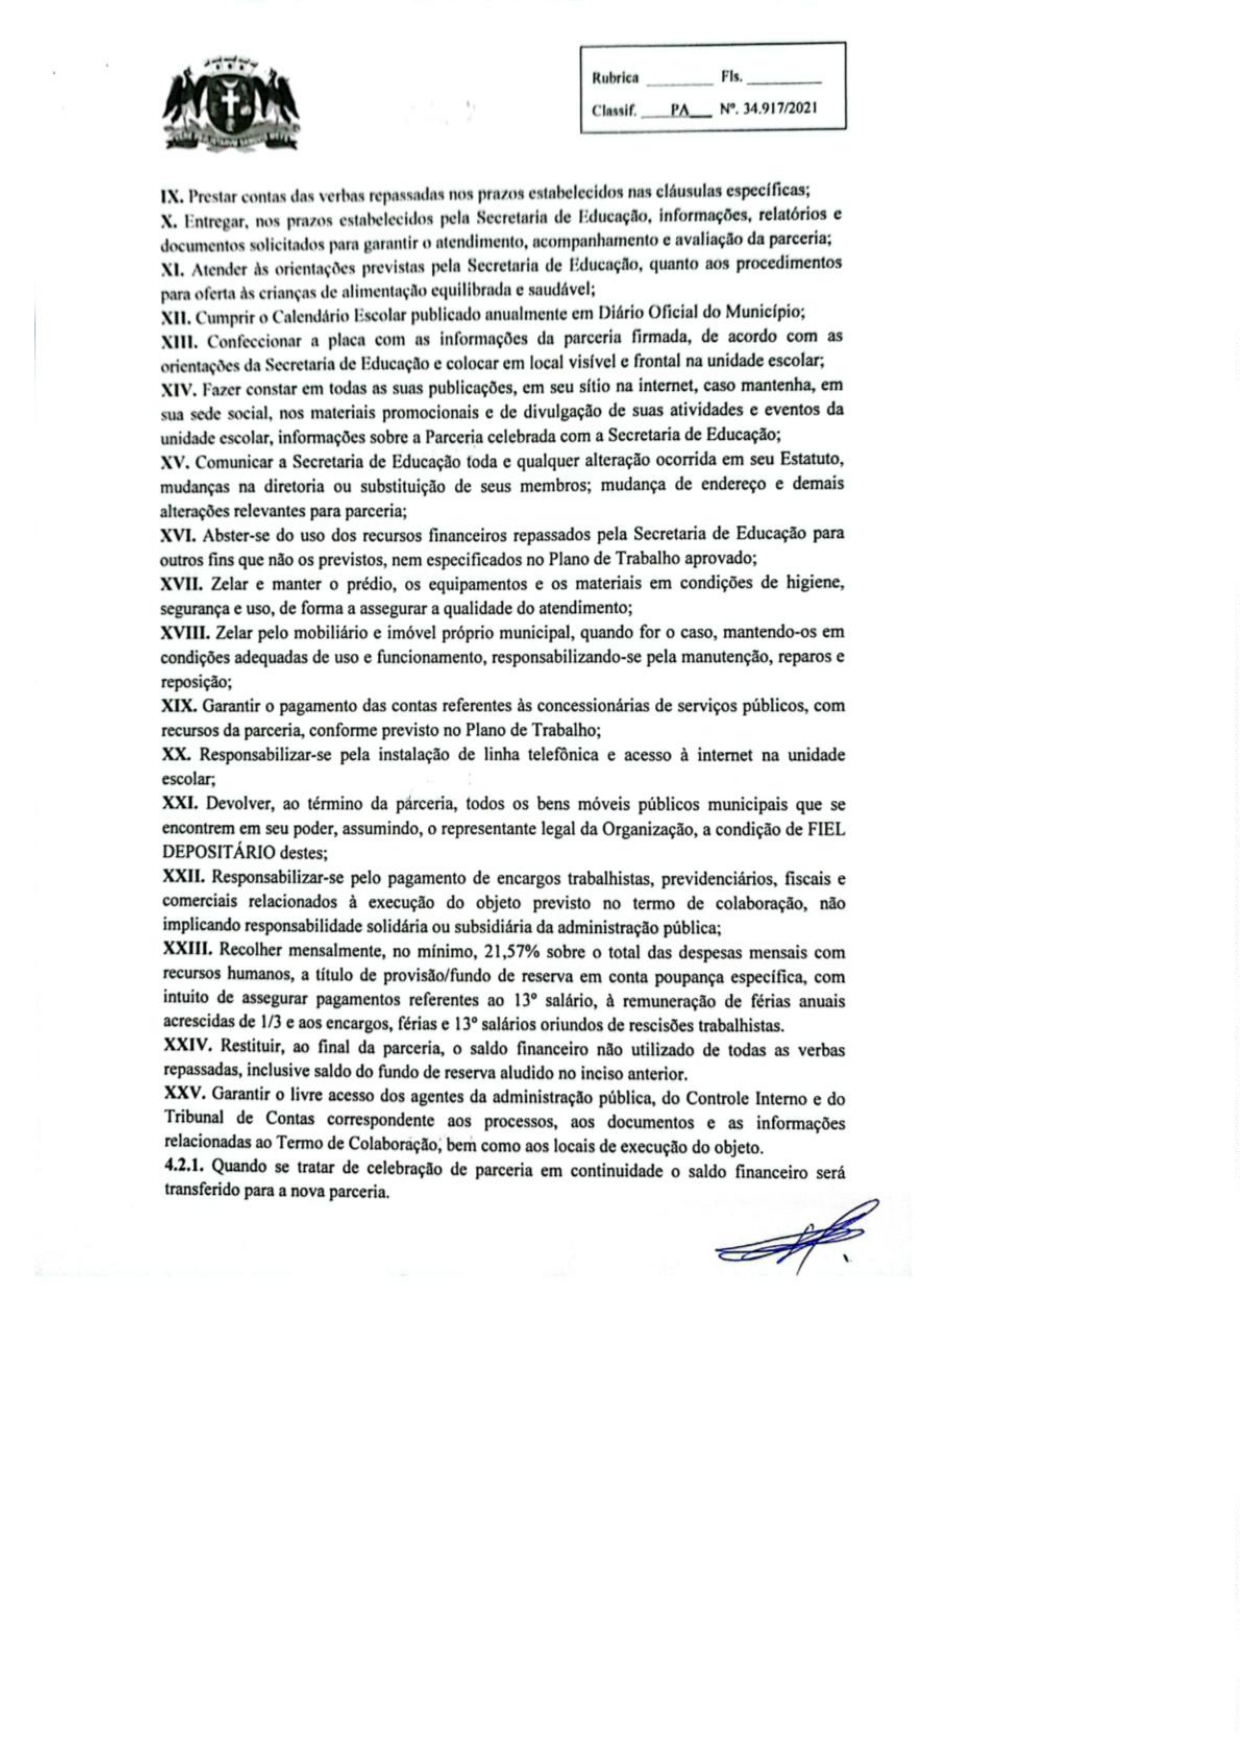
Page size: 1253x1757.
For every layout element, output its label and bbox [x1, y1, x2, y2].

text_box [34, 0, 1240, 1734]
